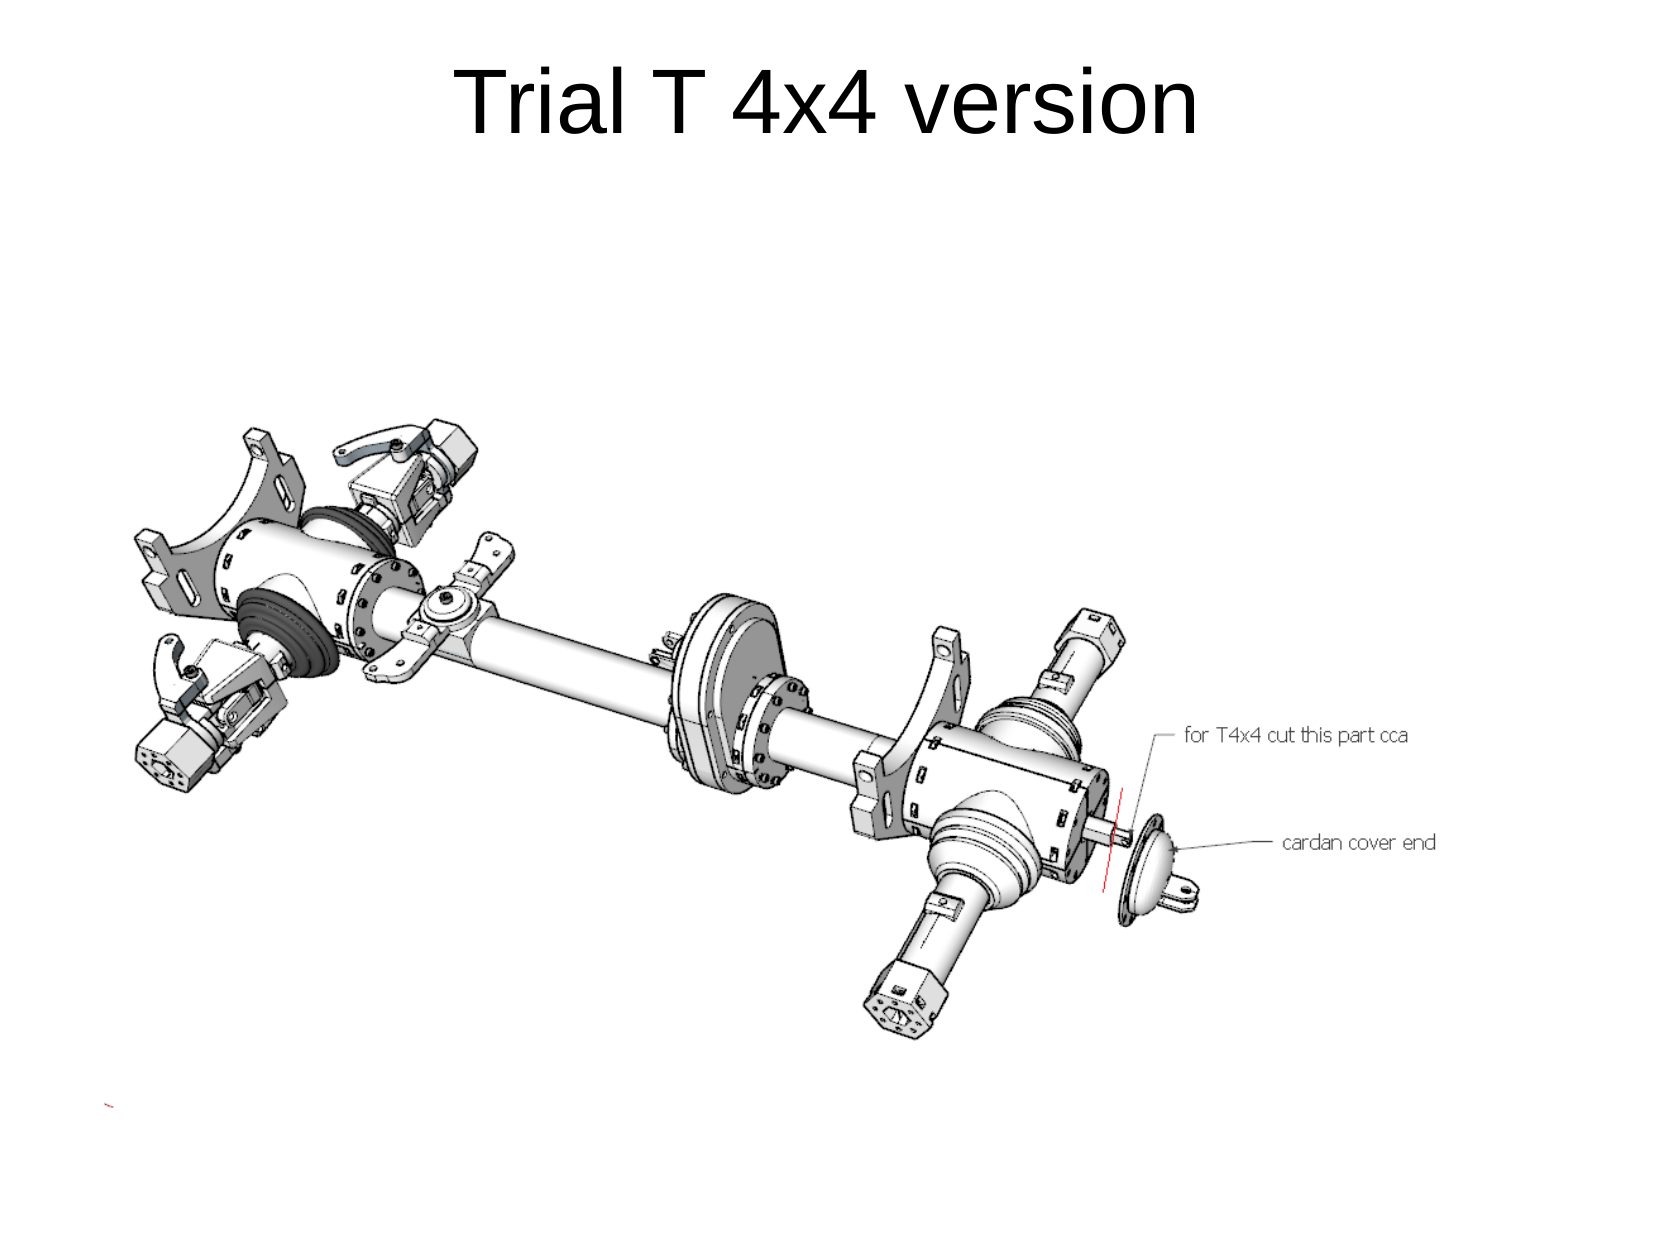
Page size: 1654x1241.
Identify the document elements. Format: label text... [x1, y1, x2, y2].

title Trial T 4x4 version [82, 49, 1571, 257]
picture [104, 290, 1549, 1109]
